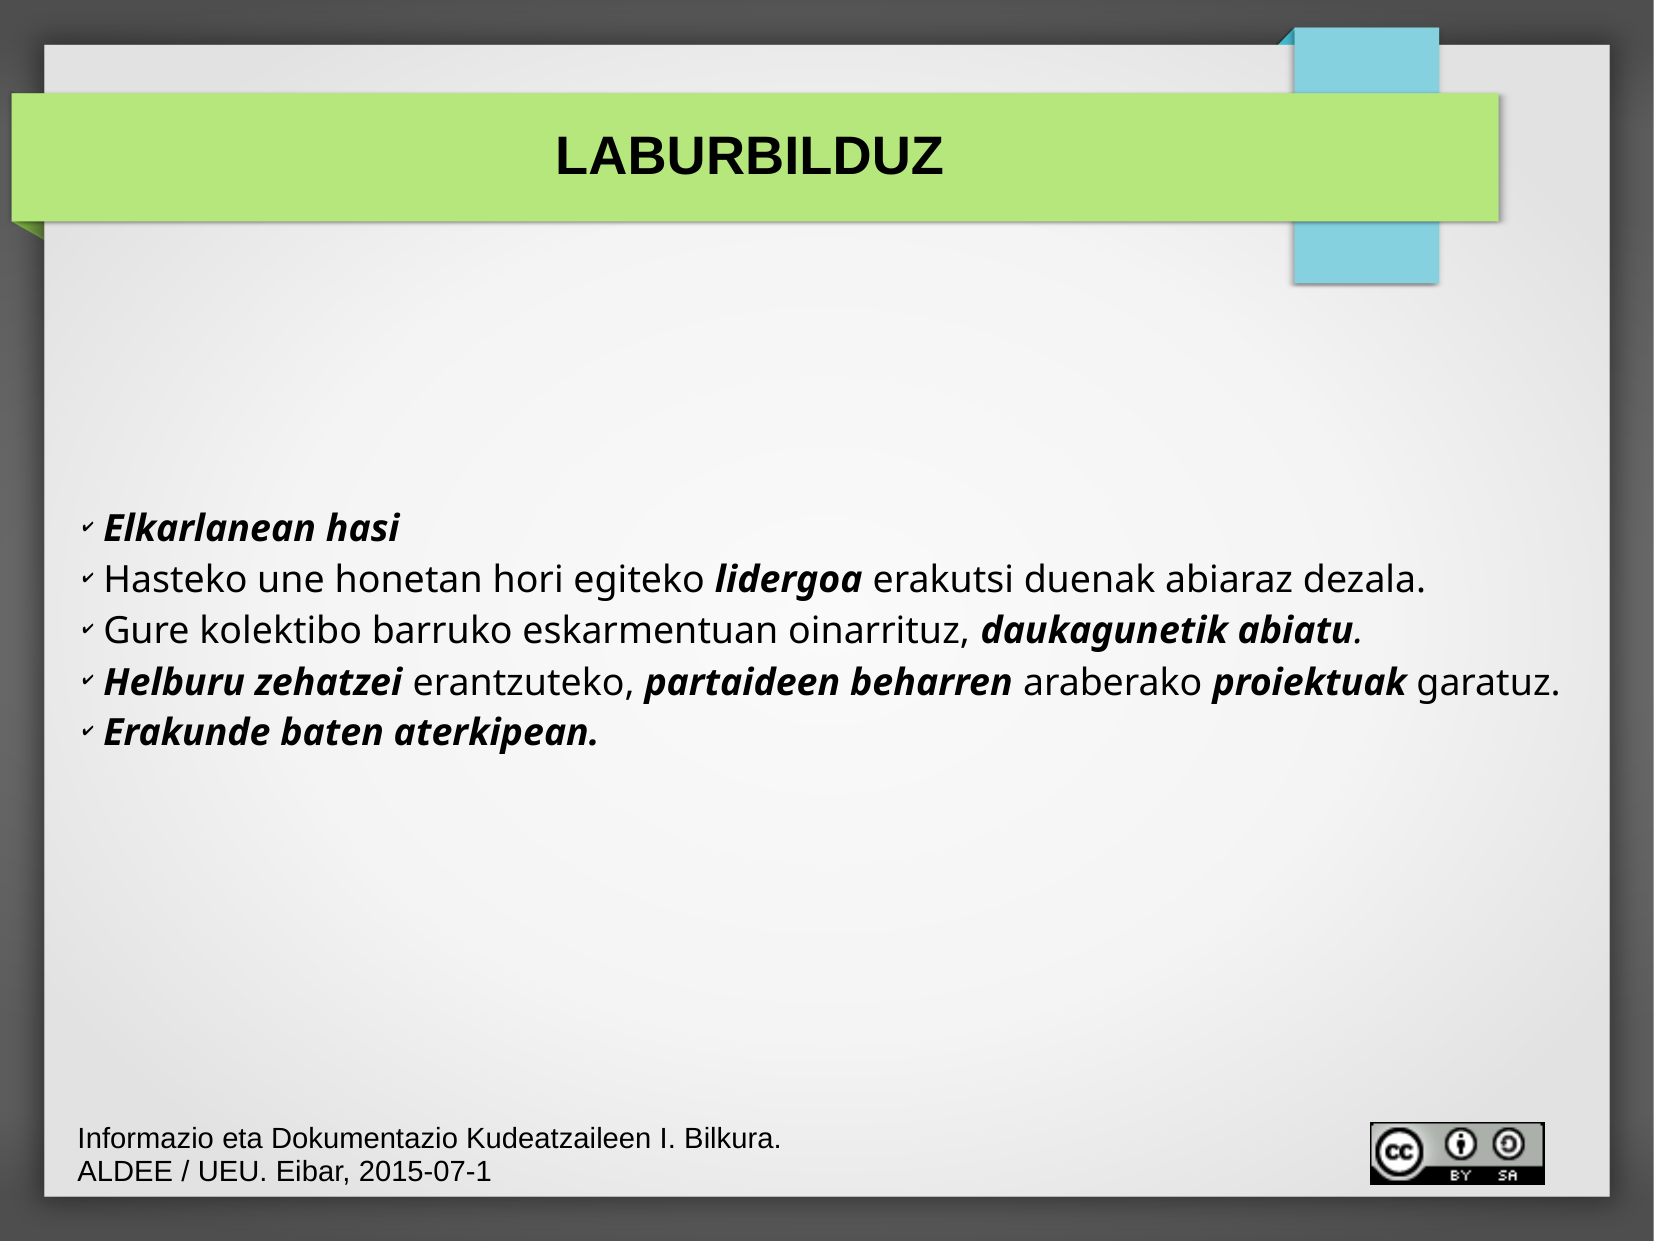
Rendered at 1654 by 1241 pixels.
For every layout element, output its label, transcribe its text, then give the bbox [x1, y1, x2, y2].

subtitle Elkarlanean hasi Hasteko une honetan hori egiteko lidergoa erakutsi duenak abiaraz dezala. Gure kolektibo barruko eskarmentuan oinarrituz, daukagunetik abiatu. Helburu zehatzei erantzuteko, partaideen beharren araberako proiektuak garatuz. Erakunde baten aterkipean. [82, 295, 1571, 1015]
picture [0, 0, 1654, 1241]
text_box LABURBILDUZ [23, 118, 1477, 194]
text_box Informazio eta Dokumentazio Kudeatzaileen I. Bilkura. ALDEE / UEU. Eibar, 2015-07-1 [62, 1068, 1581, 1221]
